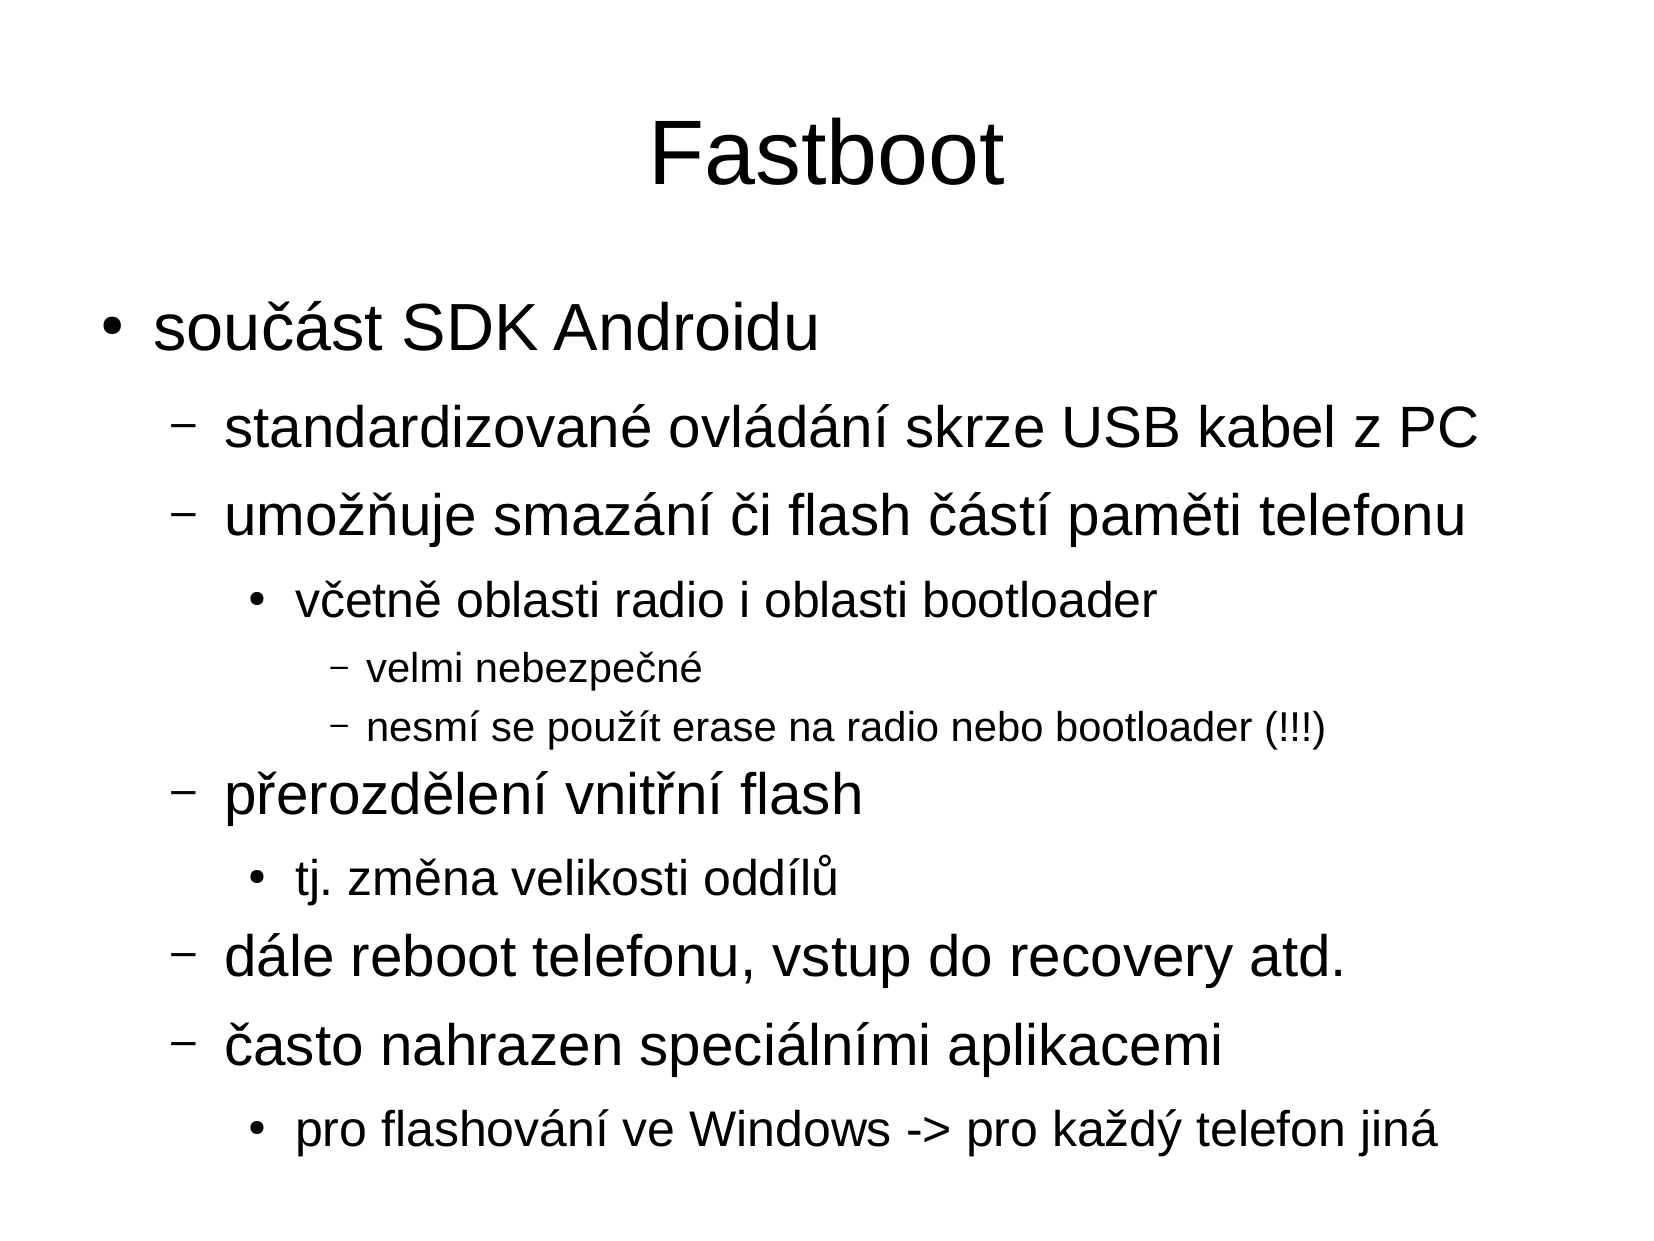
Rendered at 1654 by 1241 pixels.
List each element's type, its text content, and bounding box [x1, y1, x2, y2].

title Fastboot [82, 49, 1571, 257]
list součást SDK Androidu standardizované ovládání skrze USB kabel z PC umožňuje smazání či flash částí paměti telefonu včetně oblasti radio i oblasti bootloader velmi nebezpečné nesmí se použít erase na radio nebo bootloader (!!!) přerozdělení vnitřní flash tj. změna velikosti oddílů dále reboot telefonu, vstup do recovery atd. často nahrazen speciálními aplikacemi pro flashování ve Windows -> pro každý telefon jiná [82, 290, 1571, 1205]
